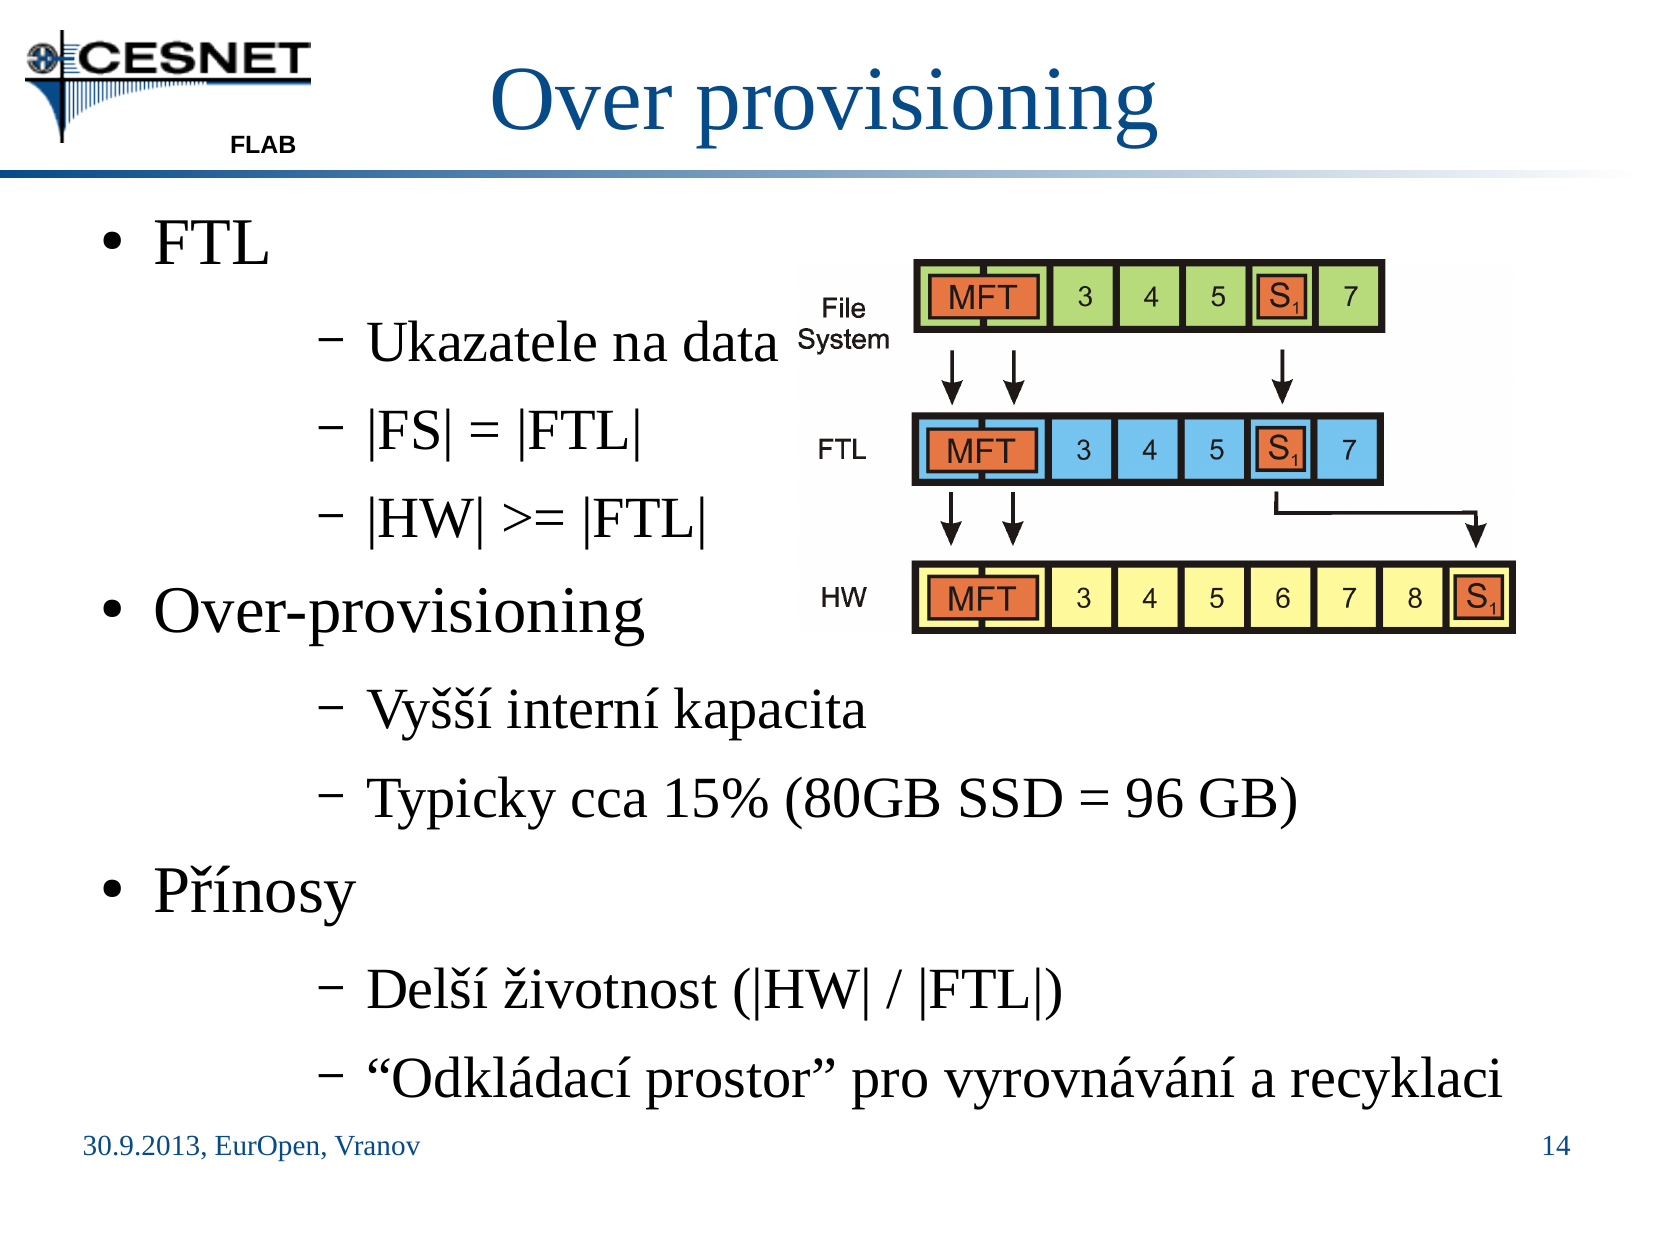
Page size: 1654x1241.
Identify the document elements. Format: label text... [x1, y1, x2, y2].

title Over provisioning [79, 47, 1571, 150]
picture [25, 30, 311, 143]
picture [797, 259, 1516, 634]
list FTL Ukazatele na data |FS| = |FTL| |HW| >= |FTL| Over-provisioning Vyšší interní kapacita Typicky cca 15% (80GB SSD = 96 GB) Přínosy Delší životnost (|HW| / |FTL|) “Odkládací prostor” pro vyrovnávání a recyklaci [82, 205, 1571, 1110]
